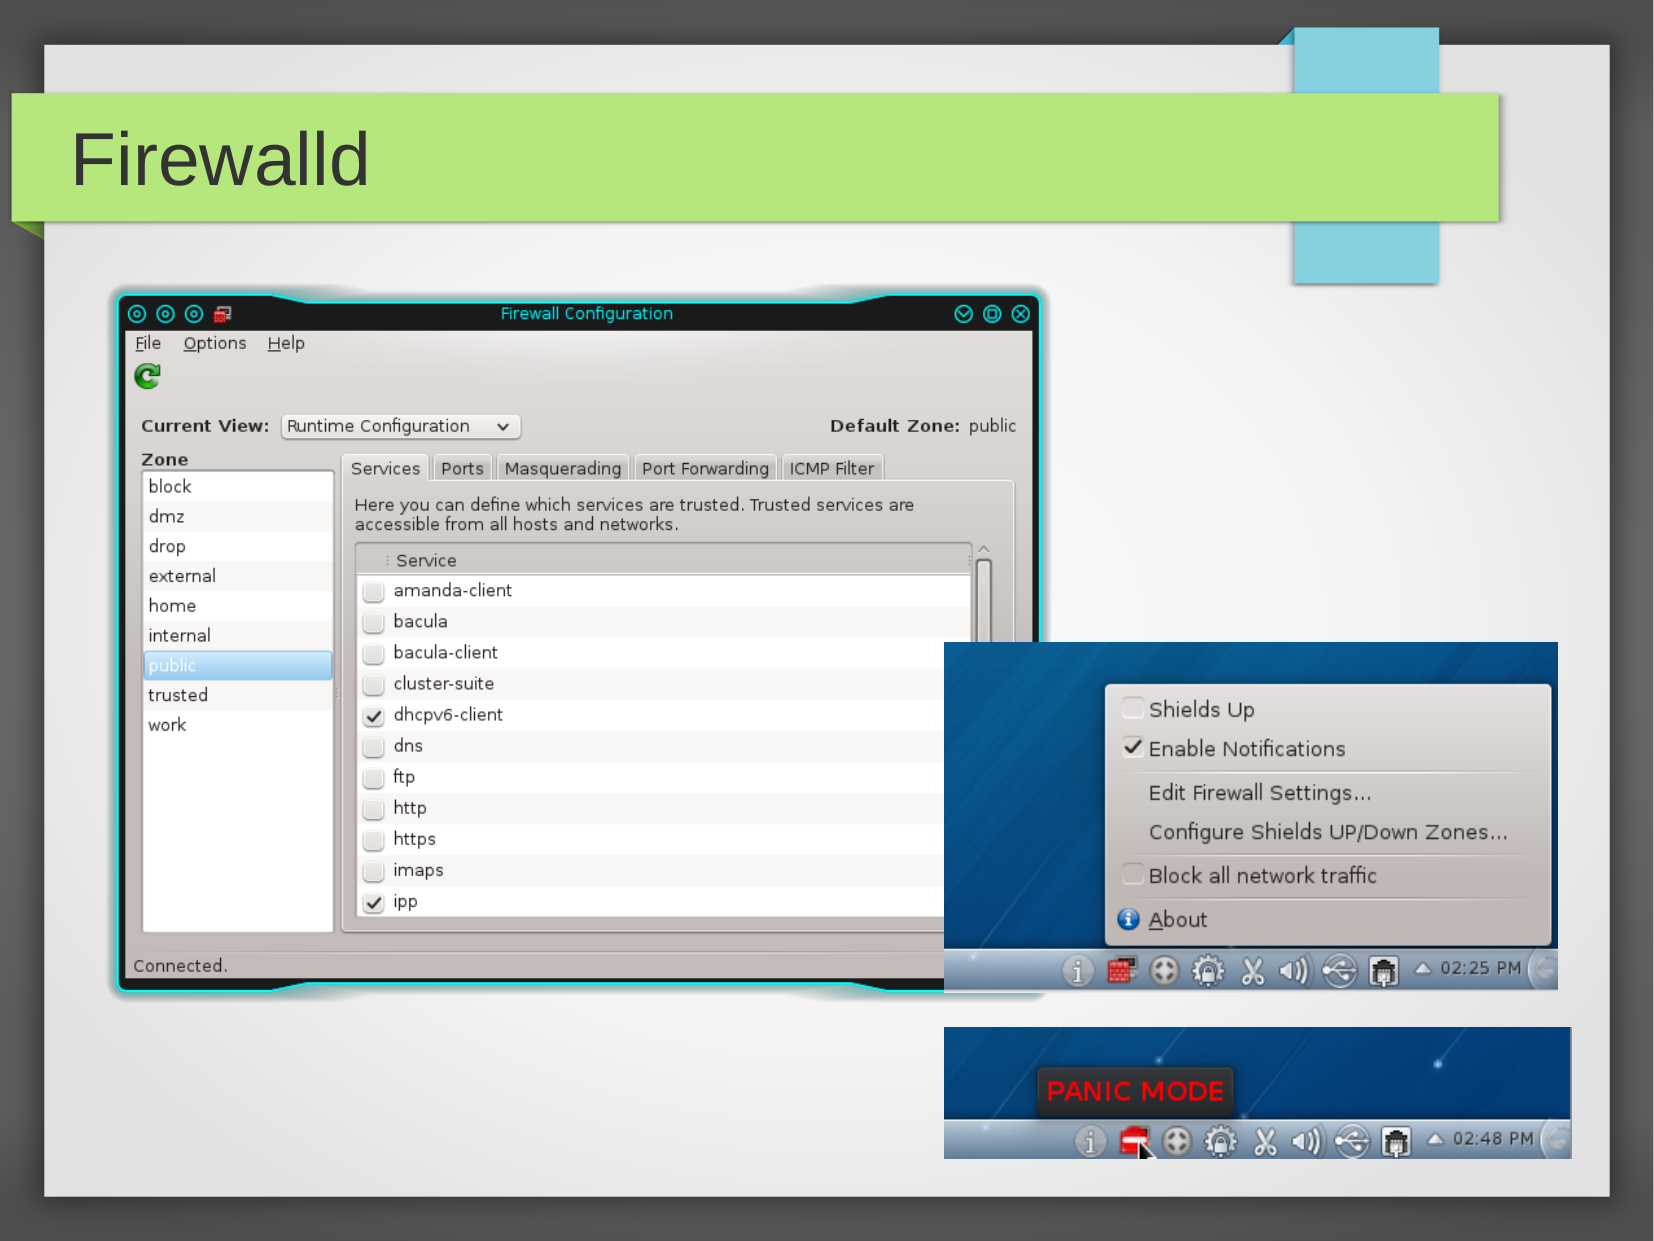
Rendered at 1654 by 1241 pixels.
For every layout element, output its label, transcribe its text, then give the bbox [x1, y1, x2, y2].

picture [0, 0, 1654, 1241]
title Firewalld [70, 106, 1229, 213]
